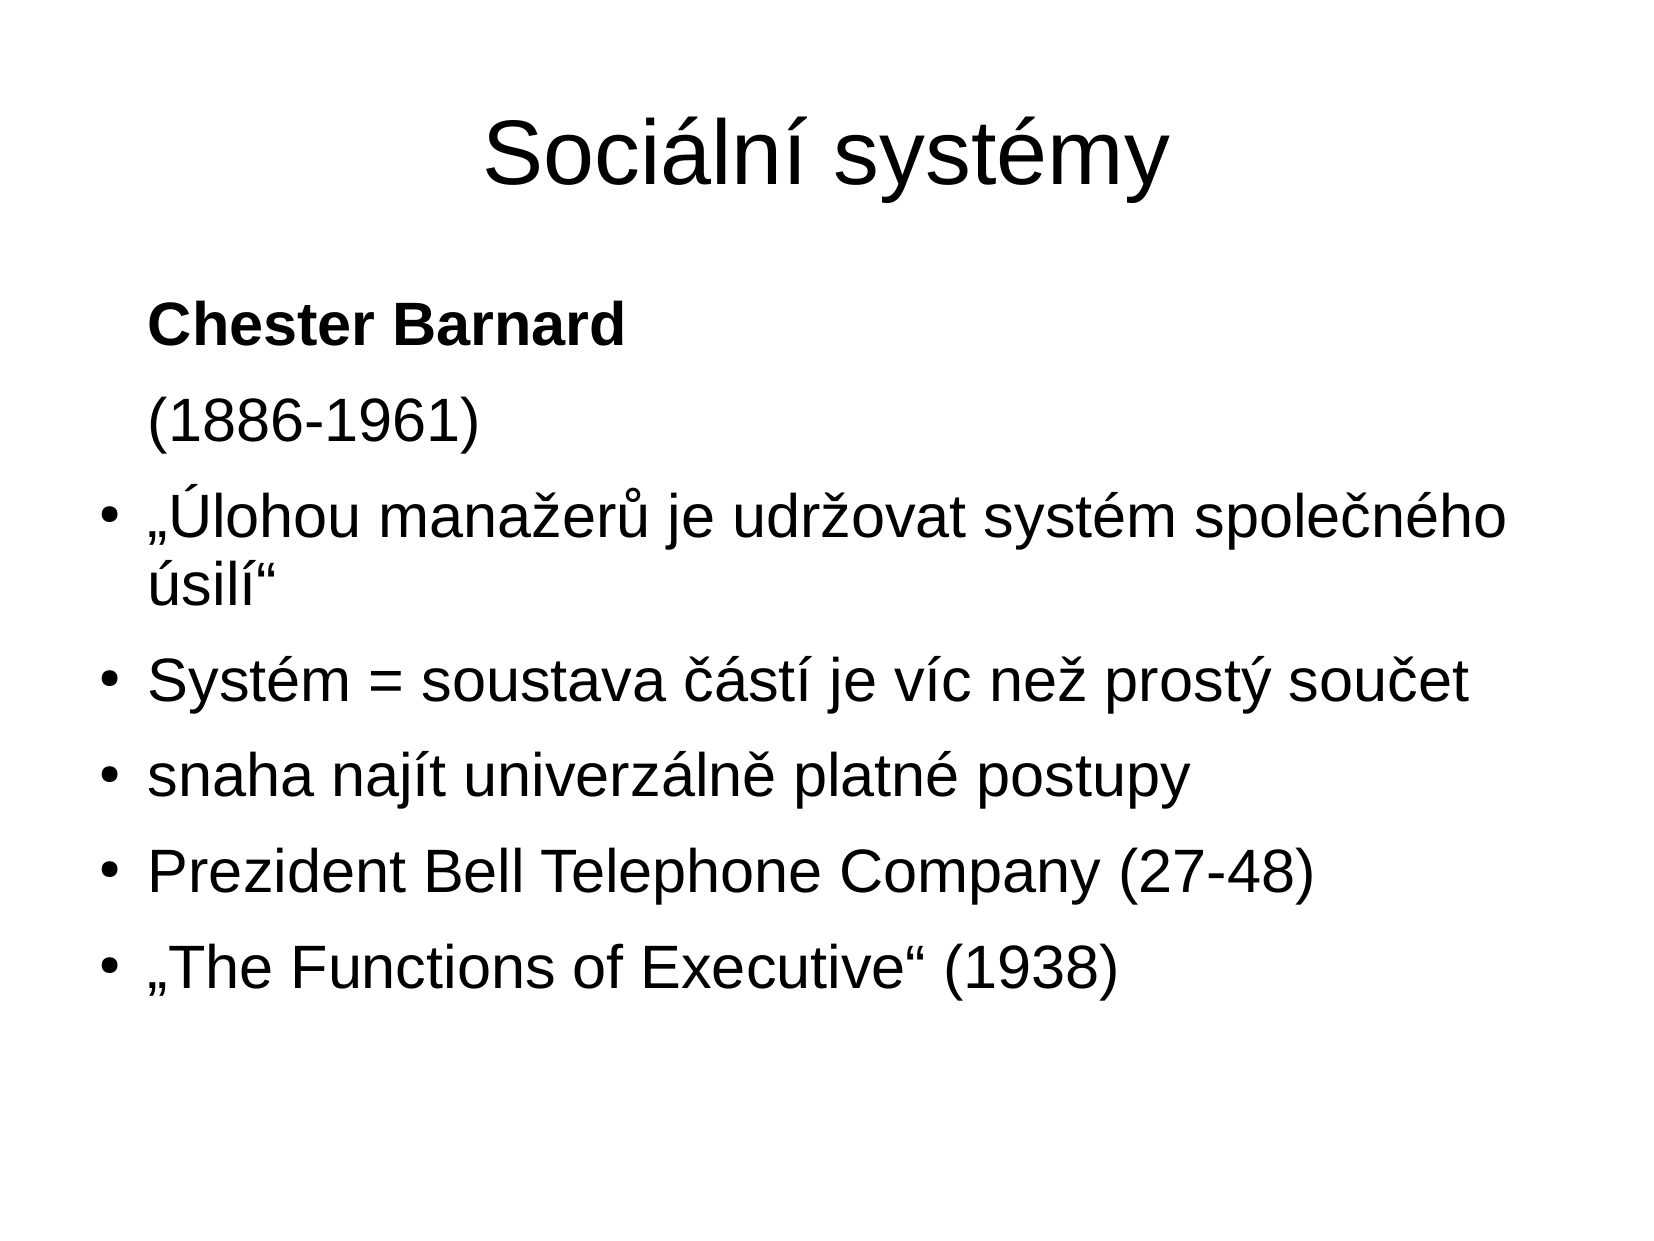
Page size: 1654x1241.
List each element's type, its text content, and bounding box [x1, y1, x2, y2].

list Chester Barnard (1886-1961) „Úlohou manažerů je udržovat systém společného úsilí“ Systém = soustava částí je víc než prostý součet snaha najít univerzálně platné postupy Prezident Bell Telephone Company (27-48) „The Functions of Executive“ (1938) [82, 290, 1571, 1010]
title Sociální systémy [82, 49, 1571, 257]
